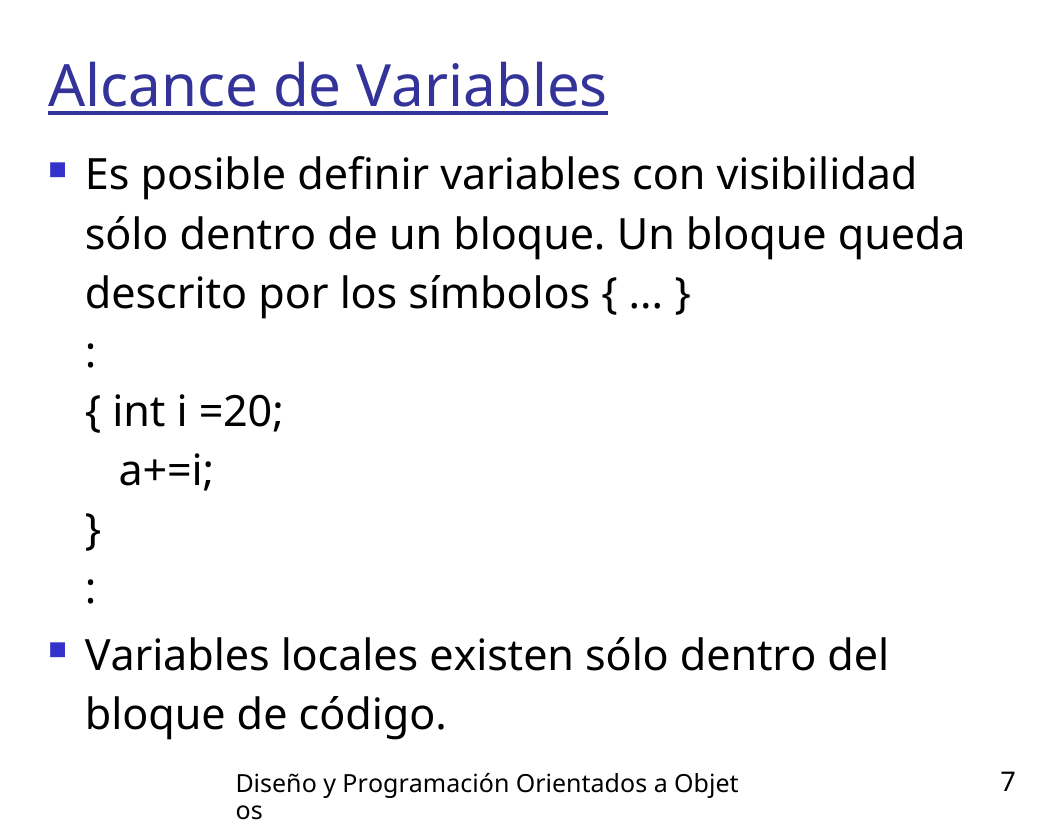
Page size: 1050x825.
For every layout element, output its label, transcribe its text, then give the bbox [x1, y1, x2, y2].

title Alcance de Variables [37, 19, 1026, 129]
list Es posible definir variables con visibilidad sólo dentro de un bloque. Un bloque queda descrito por los símbolos { ... } : { int i =20; a+=i; } : Variables locales existen sólo dentro del bloque de código. [37, 138, 1023, 751]
